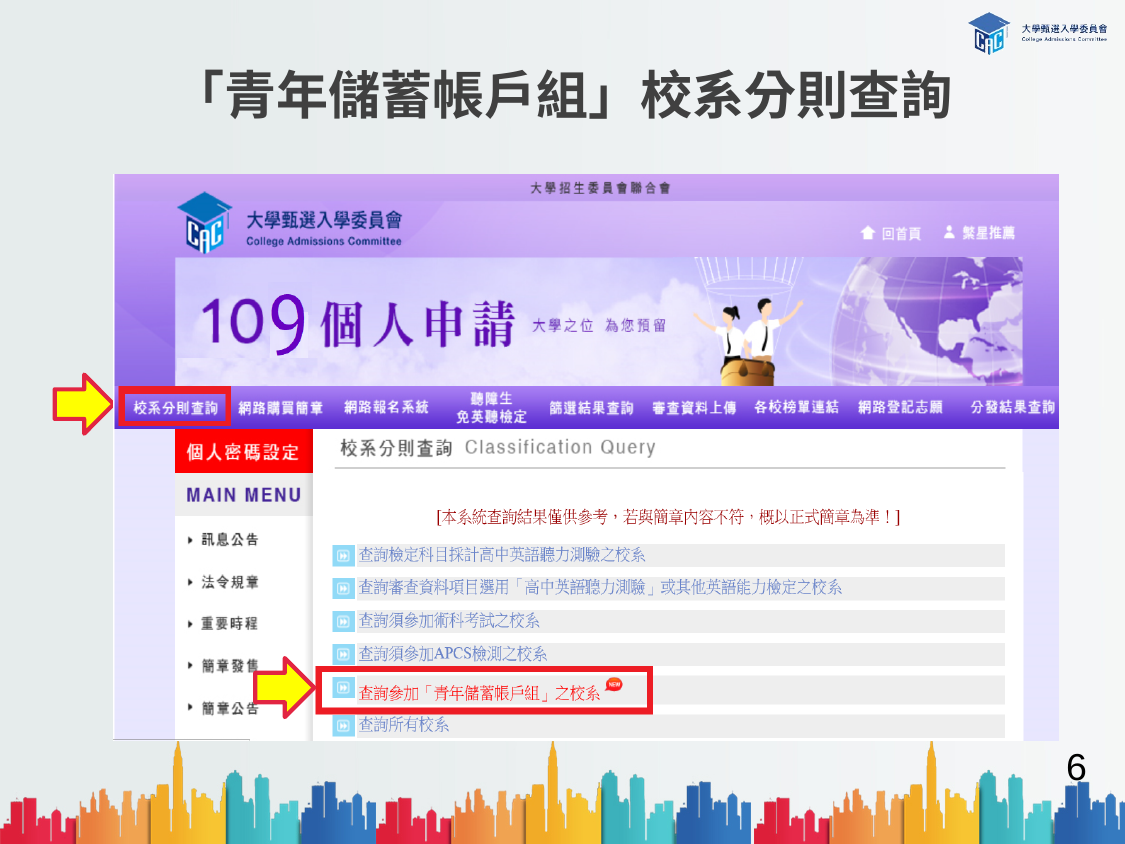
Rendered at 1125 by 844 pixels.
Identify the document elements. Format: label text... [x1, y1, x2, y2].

text_box [255, 658, 315, 718]
text_box 「青年儲蓄帳戶組」校系分則查詢 [75, 55, 1050, 133]
picture [0, 0, 1125, 844]
text_box [54, 374, 113, 434]
